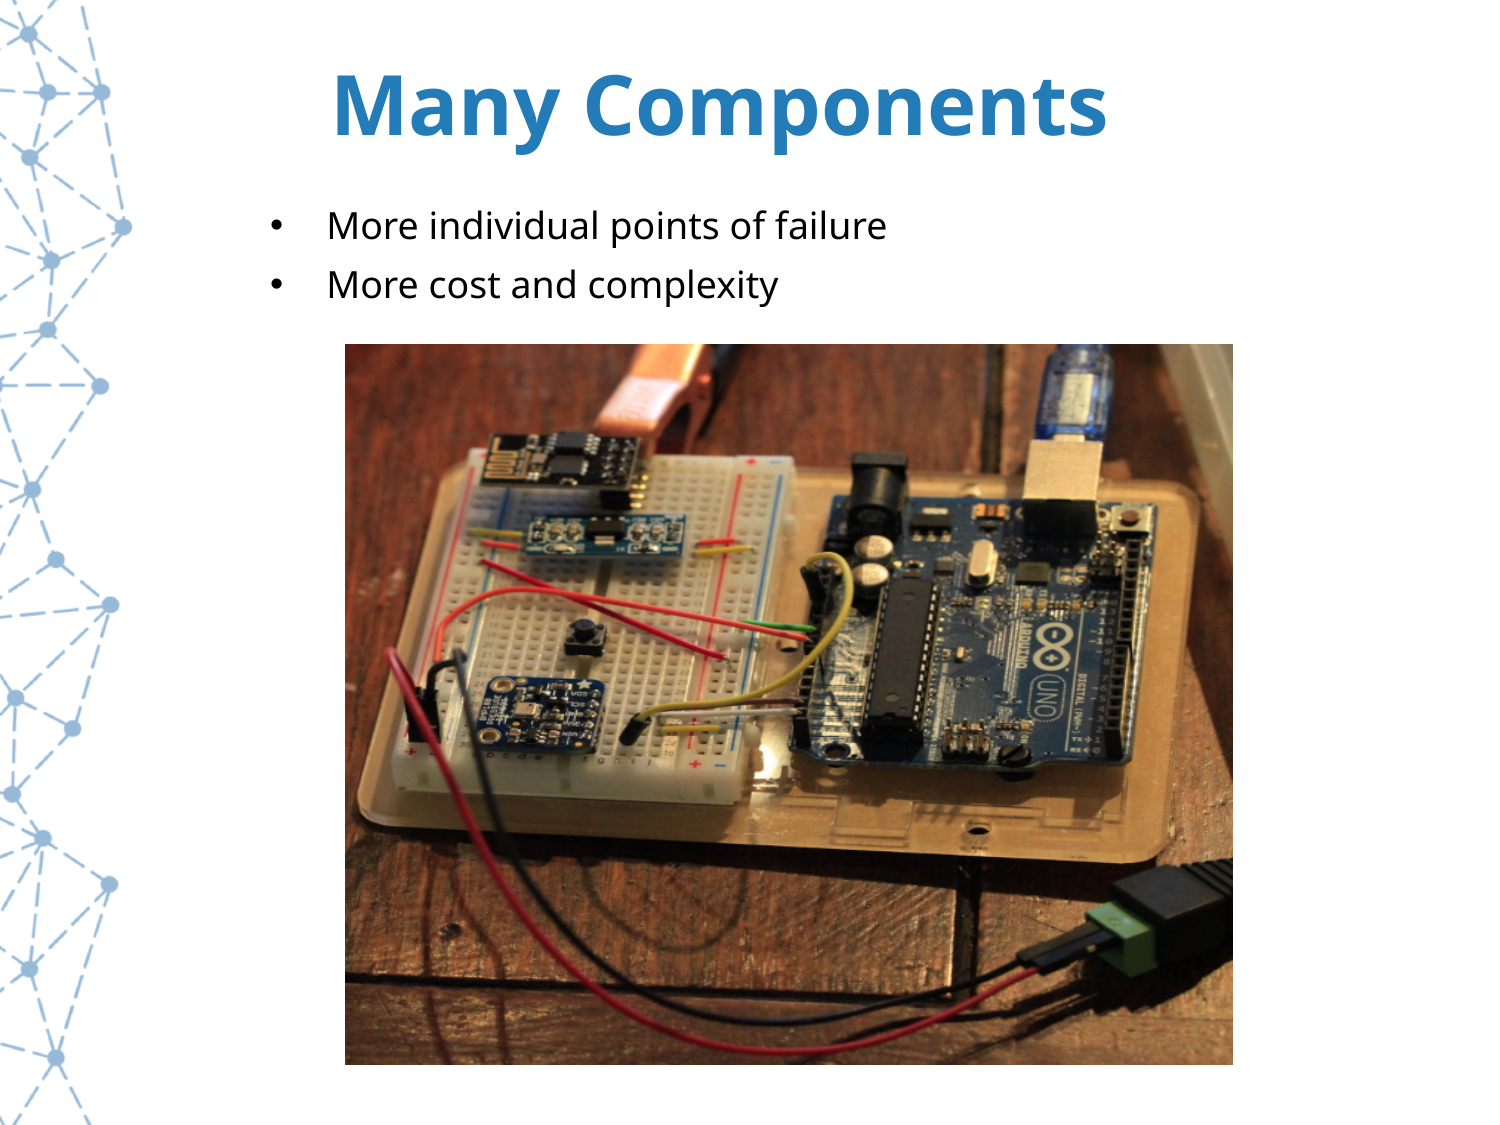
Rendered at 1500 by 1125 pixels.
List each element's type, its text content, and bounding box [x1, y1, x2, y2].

list More individual points of failure More cost and complexity [255, 195, 1276, 315]
picture [345, 344, 1233, 1065]
picture [0, 0, 133, 1125]
title Many Components [315, 45, 1351, 178]
